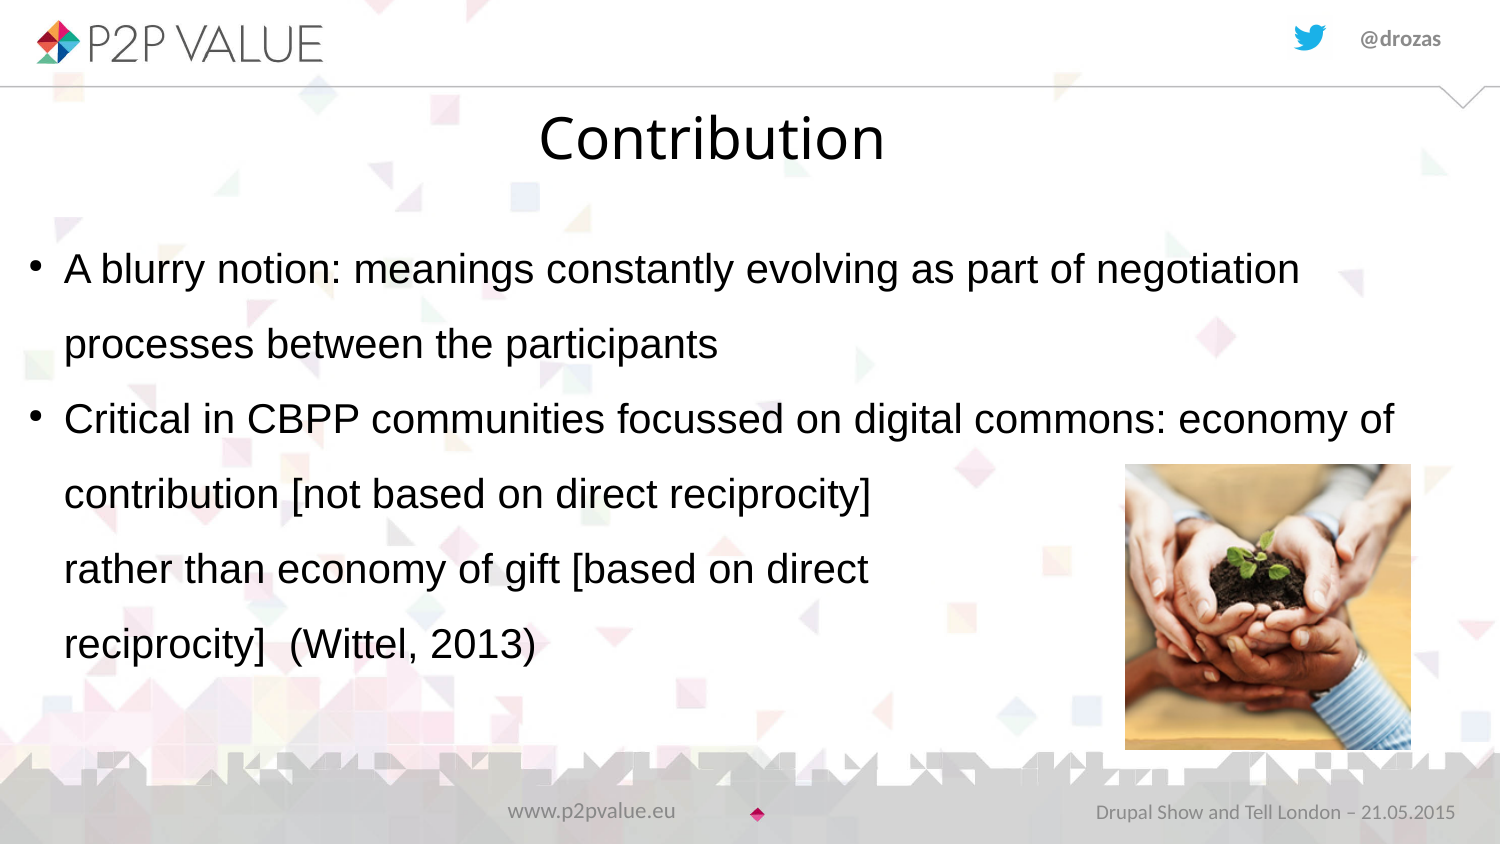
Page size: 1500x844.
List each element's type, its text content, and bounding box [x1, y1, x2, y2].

picture [0, 0, 1500, 844]
title Contribution [60, 92, 1366, 181]
text_box @drozas [1333, 15, 1455, 60]
text_box www.p2pvalue.eu [501, 789, 720, 829]
subtitle A blurry notion: meanings constantly evolving as part of negotiation processes between the participants Critical in CBPP communities focussed on digital commons: economy of contribution [not based on direct reciprocity] rather than economy of gift [based on direct reciprocity] (Wittel, 2013) [15, 210, 1496, 766]
text_box Drupal Show and Tell London – 21.05.2015 [777, 788, 1470, 834]
